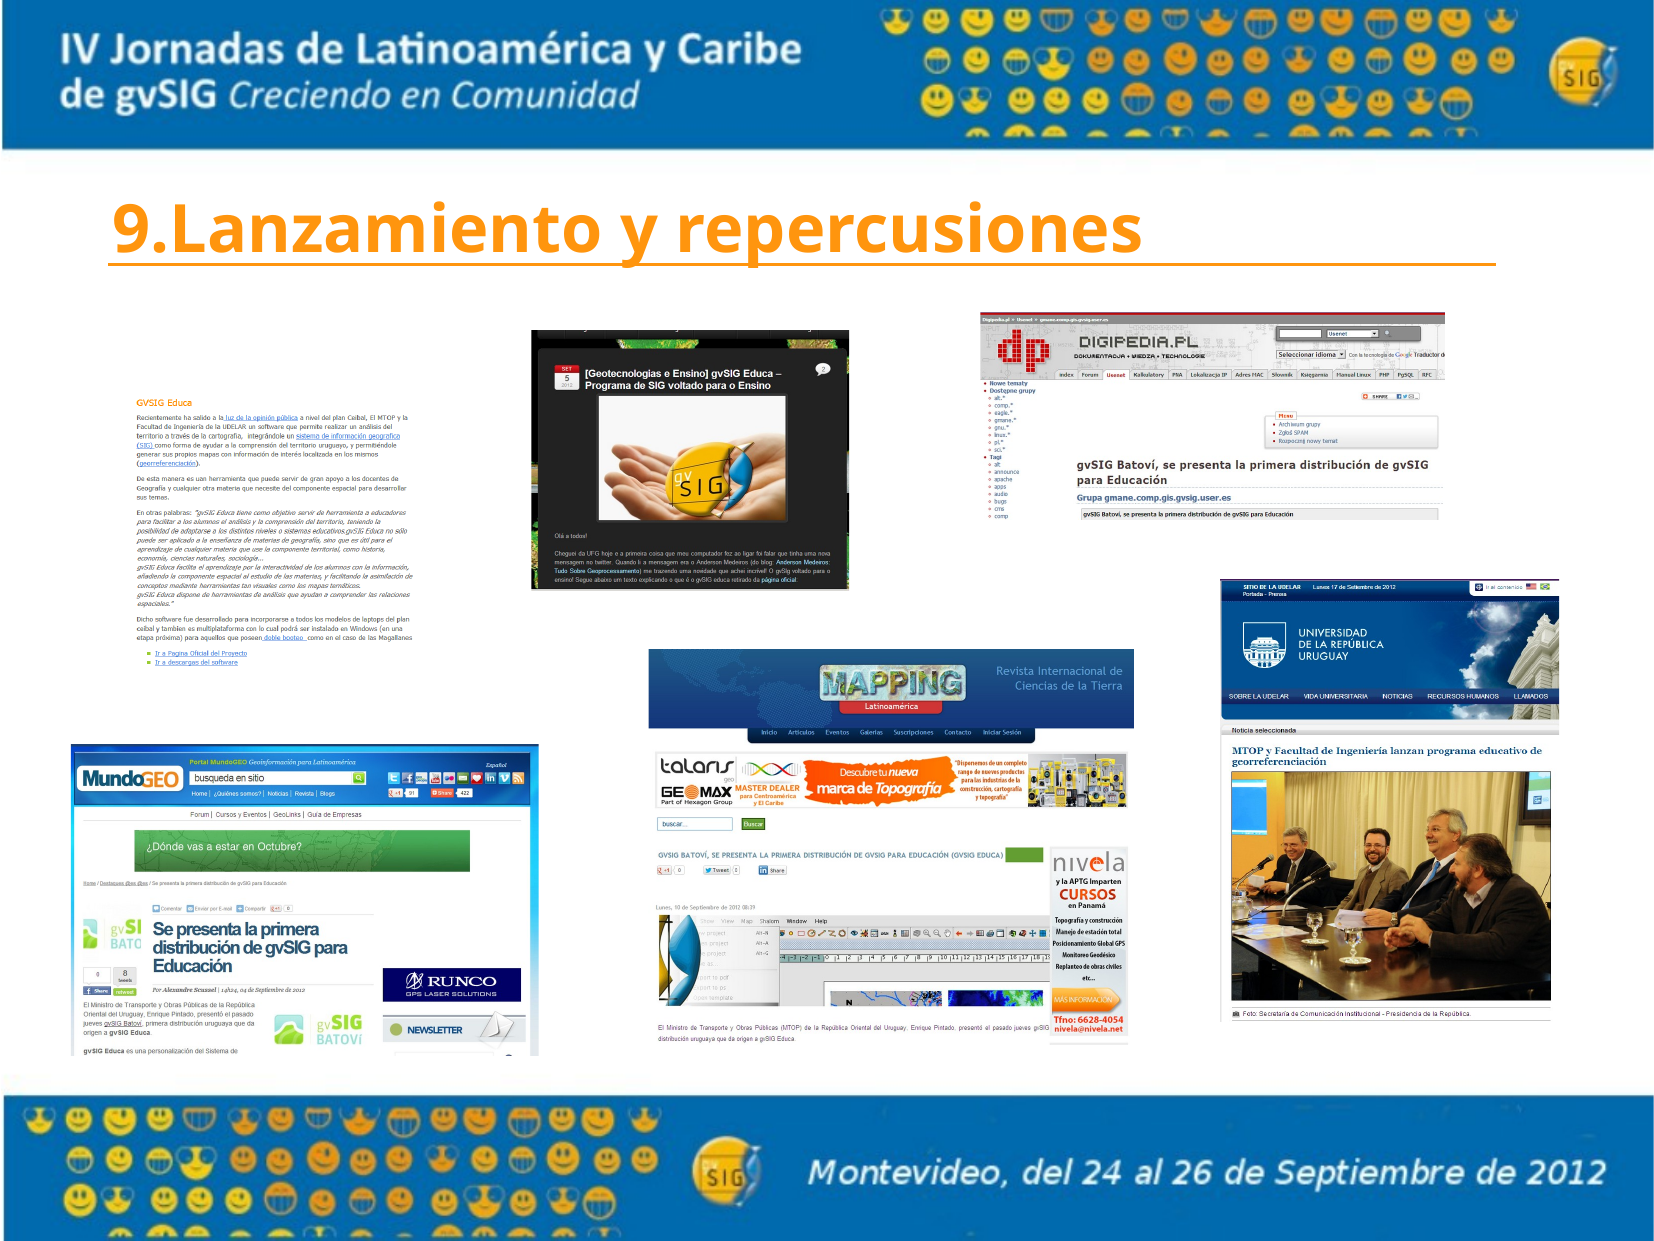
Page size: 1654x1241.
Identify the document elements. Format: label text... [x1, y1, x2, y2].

title 9.Lanzamiento y repercusiones [112, 187, 1601, 266]
picture [1, 0, 1654, 1241]
